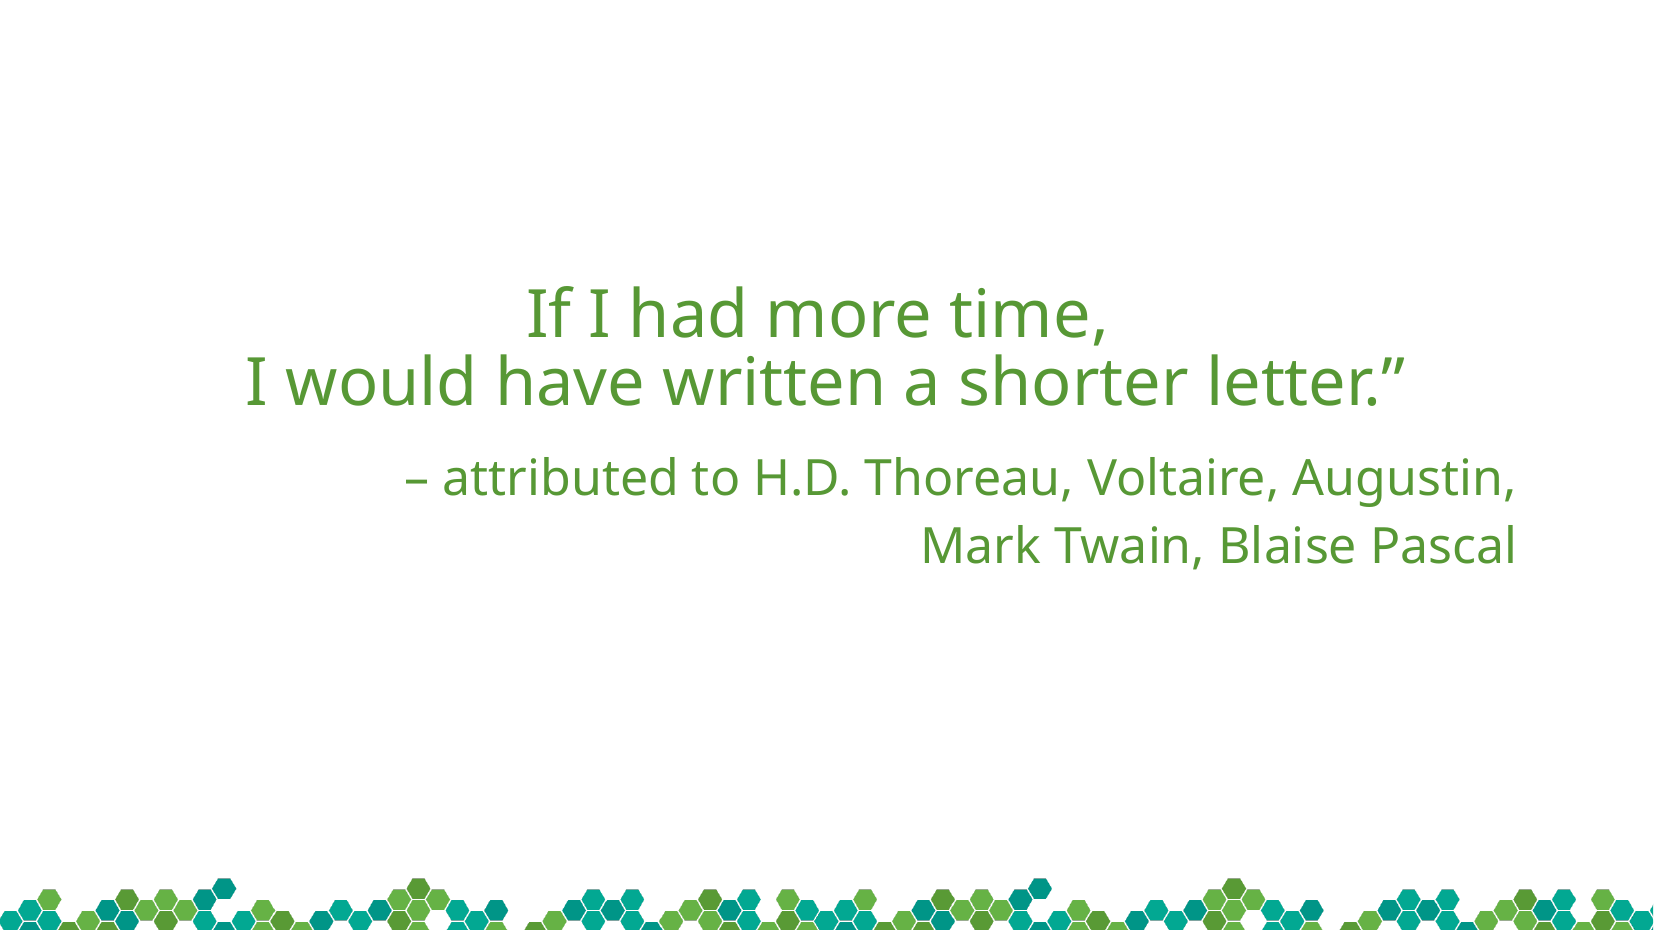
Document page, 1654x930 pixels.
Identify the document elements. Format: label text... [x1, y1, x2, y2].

picture [0, 870, 1654, 930]
list If I had more time, I would have written a shorter letter.” – attributed to H.D. Thoreau, Voltaire, Augustin, Mark Twain, Blaise Pascal [135, 283, 1518, 686]
